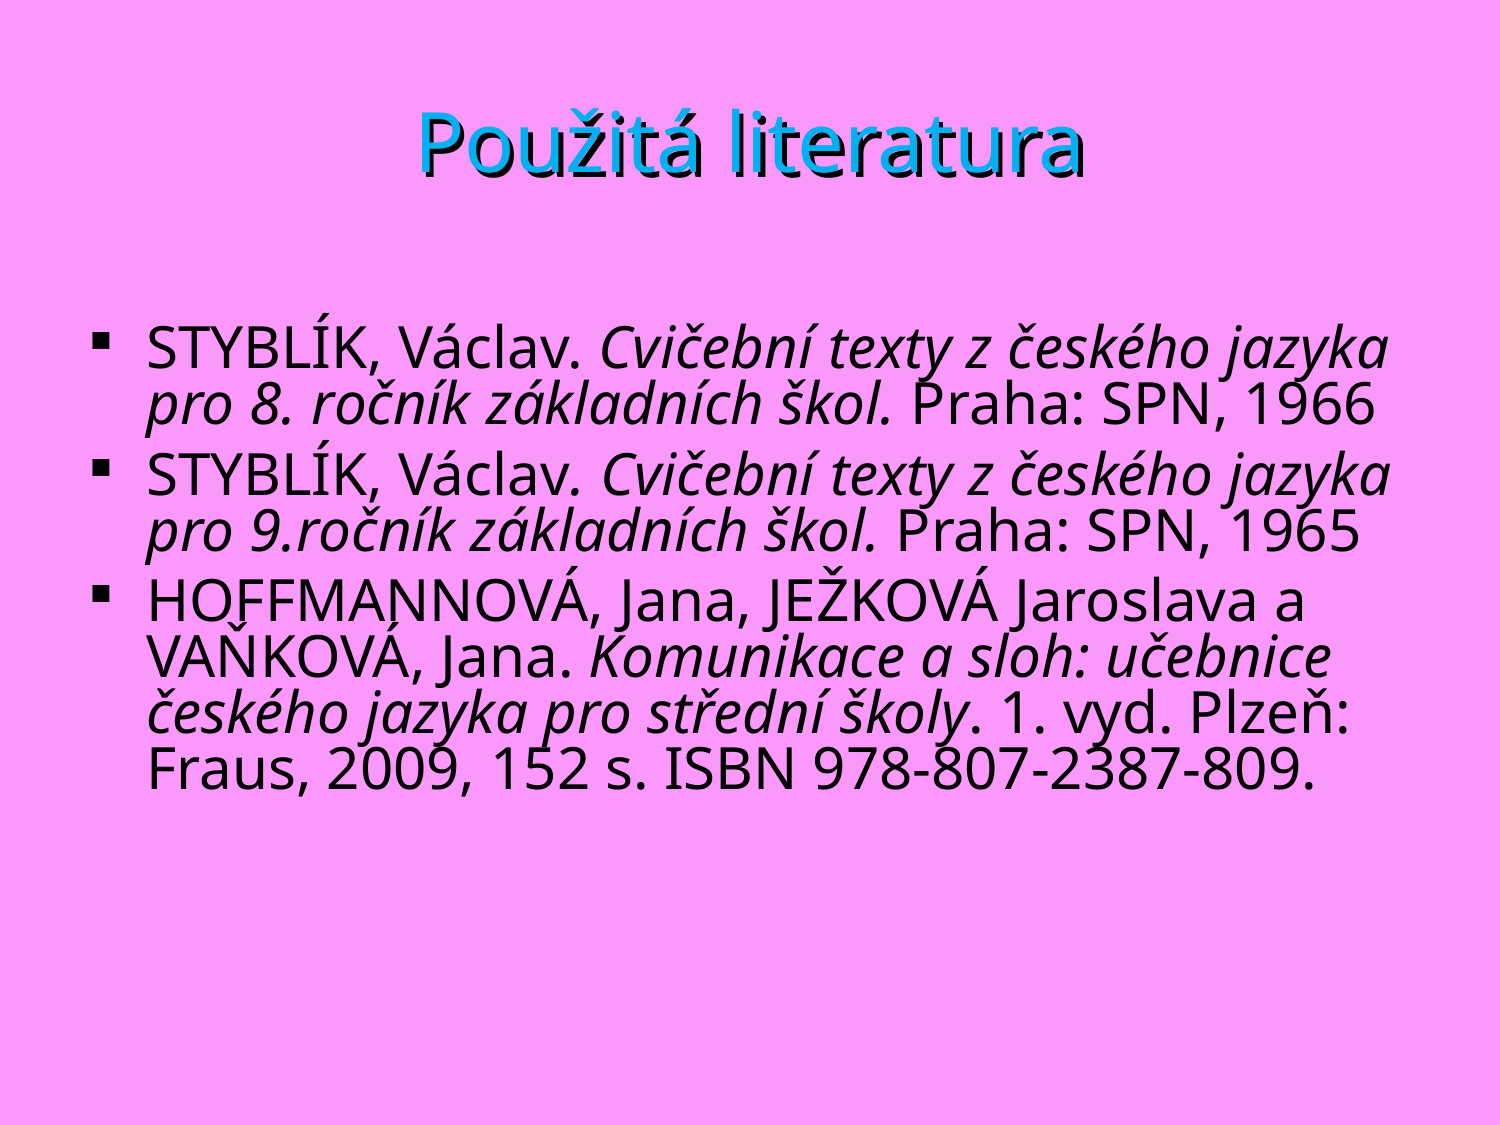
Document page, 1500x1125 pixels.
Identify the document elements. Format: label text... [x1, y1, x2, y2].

title Použitá literatura [75, 45, 1426, 234]
list STYBLÍK, Václav. Cvičební texty z českého jazyka pro 8. ročník základních škol. Praha: SPN, 1966 STYBLÍK, Václav. Cvičební texty z českého jazyka pro 9.ročník základních škol. Praha: SPN, 1965 HOFFMANNOVÁ, Jana, JEŽKOVÁ Jaroslava a VAŇKOVÁ, Jana. Komunikace a sloh: učebnice českého jazyka pro střední školy. 1. vyd. Plzeň: Fraus, 2009, 152 s. ISBN 978-807-2387-809. [75, 316, 1426, 1061]
